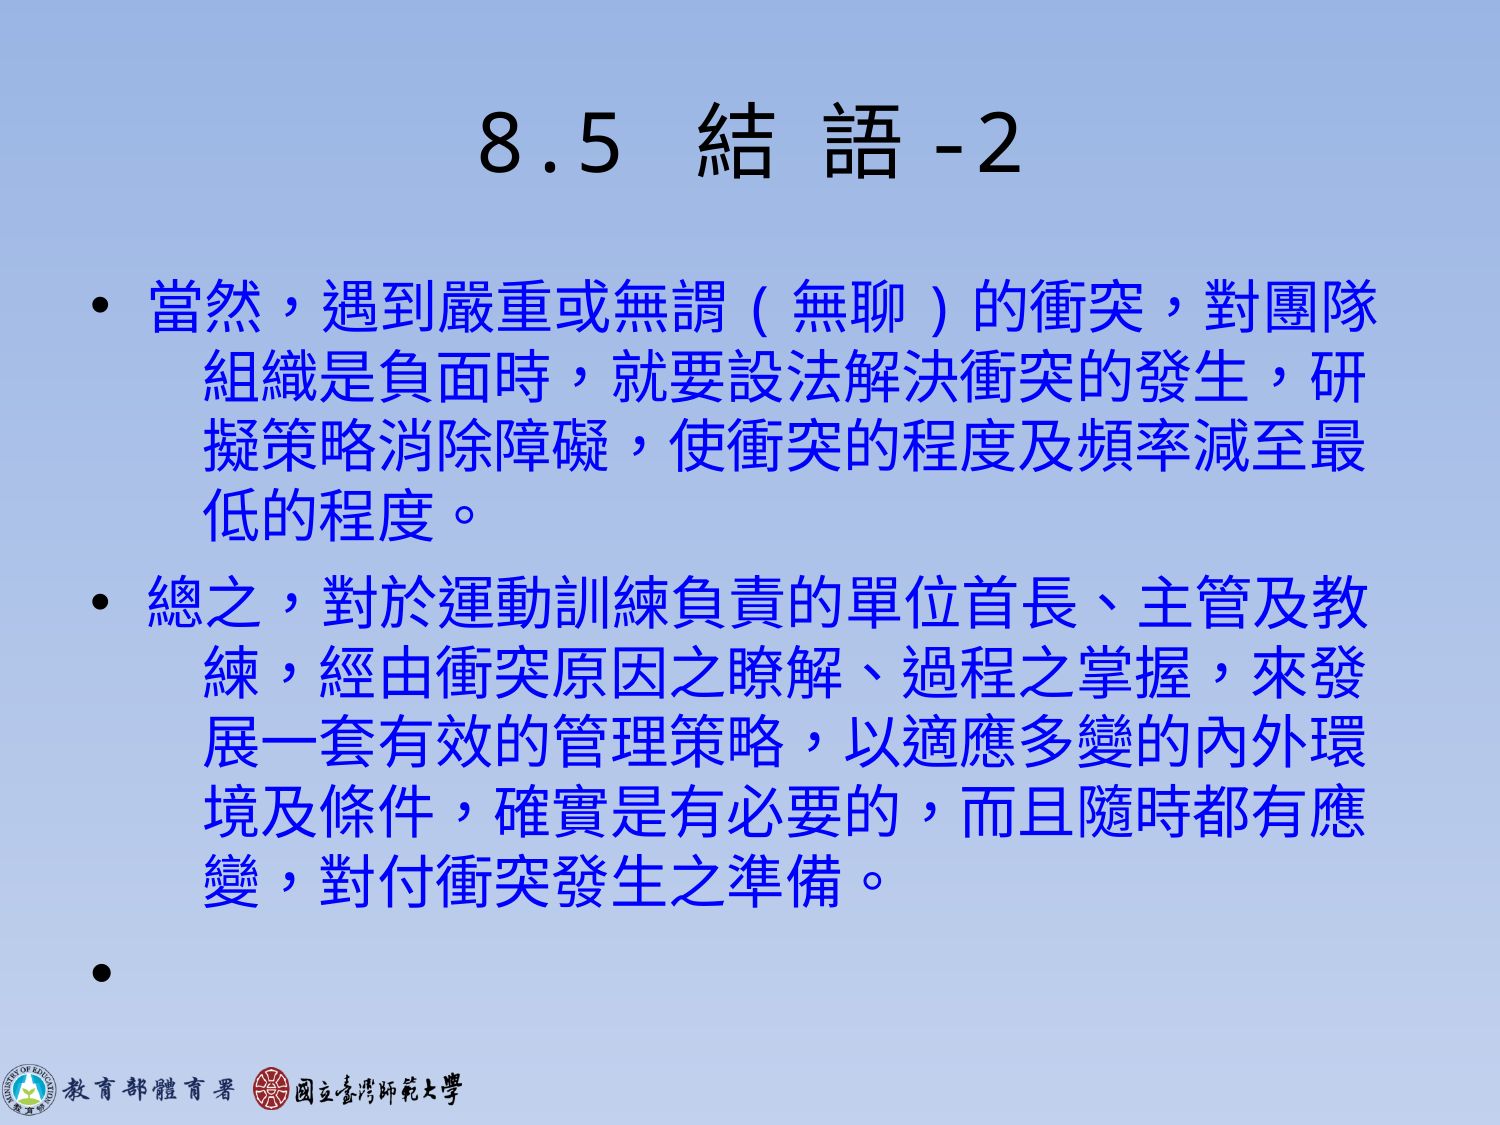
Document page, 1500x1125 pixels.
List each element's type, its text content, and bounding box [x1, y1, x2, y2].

list 當然，遇到嚴重或無謂(無聊)的衝突，對團隊組織是負面時，就要設法解決衝突的發生，研擬策略消除障礙，使衝突的程度及頻率減至最低的程度。 總之，對於運動訓練負責的單位首長、主管及教練，經由衝突原因之瞭解、過程之掌握，來發展一套有效的管理策略，以適應多變的內外環境及條件，確實是有必要的，而且隨時都有應變，對付衝突發生之準備。 [75, 262, 1426, 961]
title 8.5 結 語-2 [75, 45, 1426, 233]
